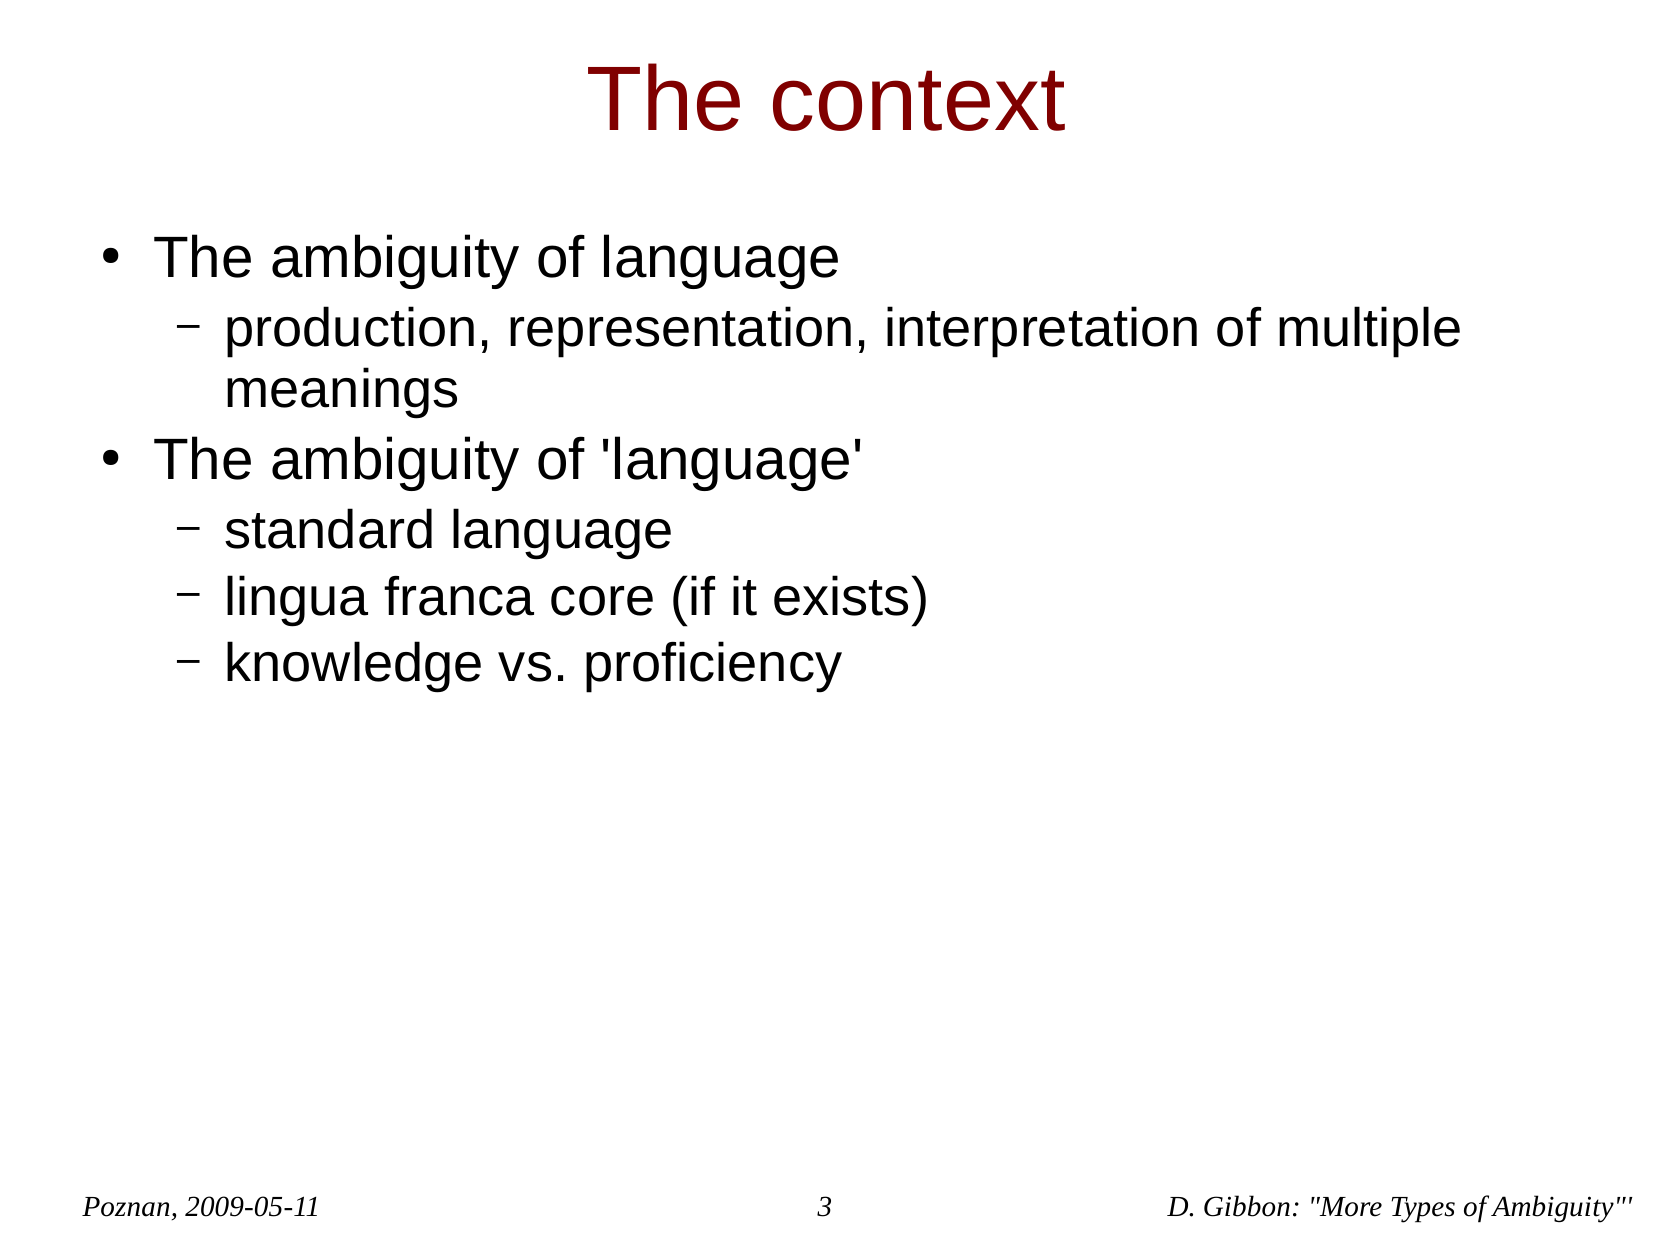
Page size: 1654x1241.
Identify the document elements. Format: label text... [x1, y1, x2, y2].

list The ambiguity of language production, representation, interpretation of multiple meanings The ambiguity of 'language' standard language lingua franca core (if it exists) knowledge vs. proficiency [82, 225, 1612, 1163]
title The context [0, 23, 1653, 174]
